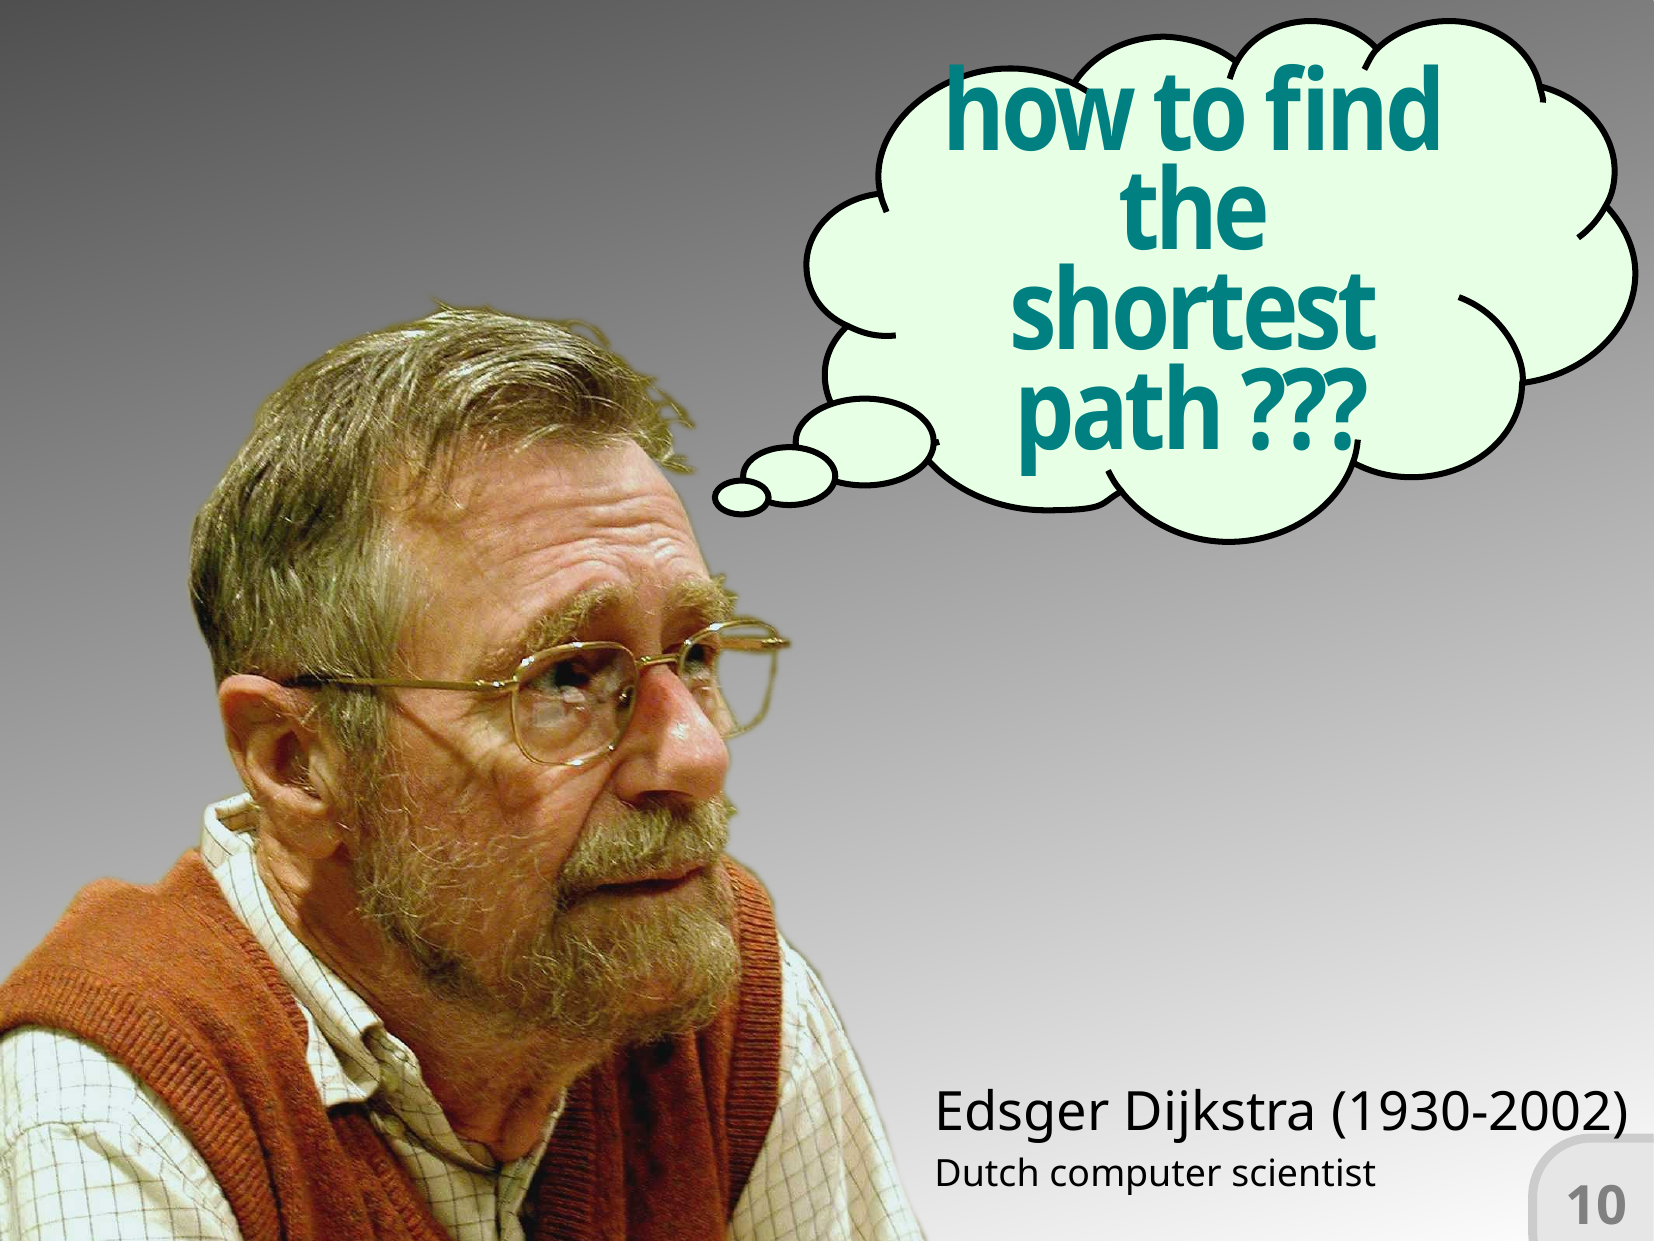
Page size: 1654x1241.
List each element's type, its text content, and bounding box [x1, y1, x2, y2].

text_box Edsger Dijkstra (1930-2002) Dutch computer scientist [919, 1064, 1654, 1193]
picture [0, 230, 931, 1241]
text_box how to find the shortest path ??? [714, 21, 1636, 542]
